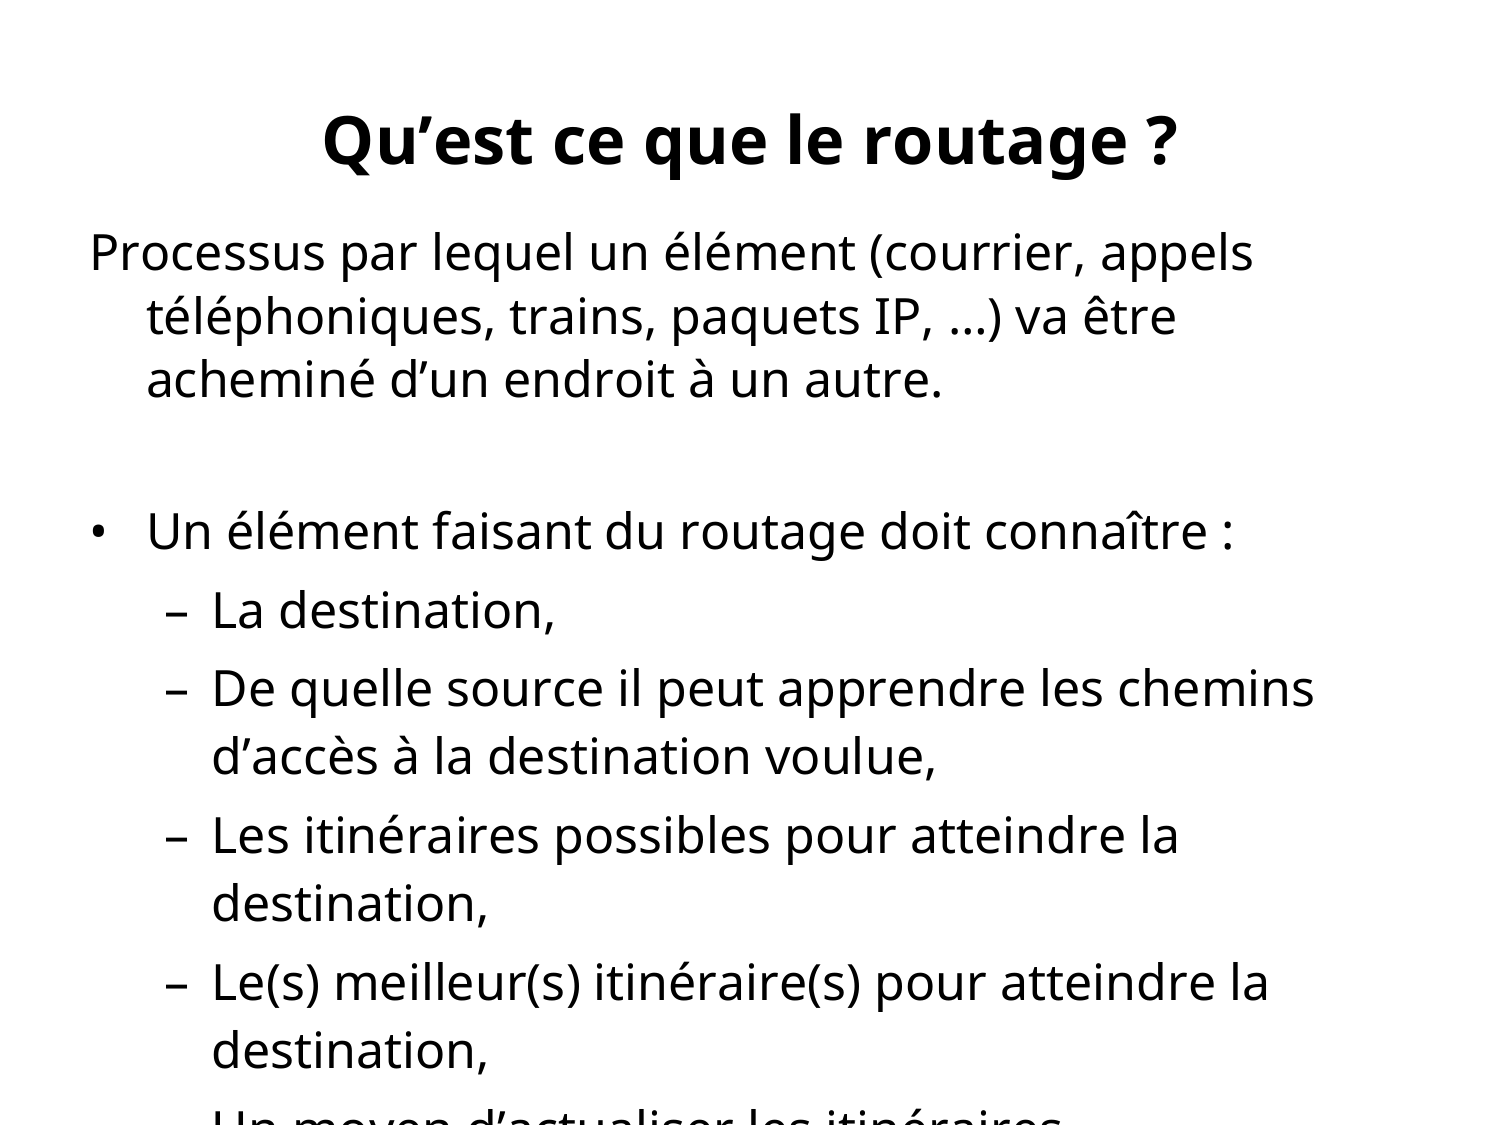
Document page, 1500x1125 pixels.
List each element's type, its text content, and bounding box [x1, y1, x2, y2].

title Qu’est ce que le routage ? [75, 45, 1426, 212]
list Processus par lequel un élément (courrier, appels téléphoniques, trains, paquets IP, …) va être acheminé d’un endroit à un autre. Un élément faisant du routage doit connaître : La destination, De quelle source il peut apprendre les chemins d’accès à la destination voulue, Les itinéraires possibles pour atteindre la destination, Le(s) meilleur(s) itinéraire(s) pour atteindre la destination, Un moyen d’actualiser les itinéraires. [75, 212, 1426, 1065]
